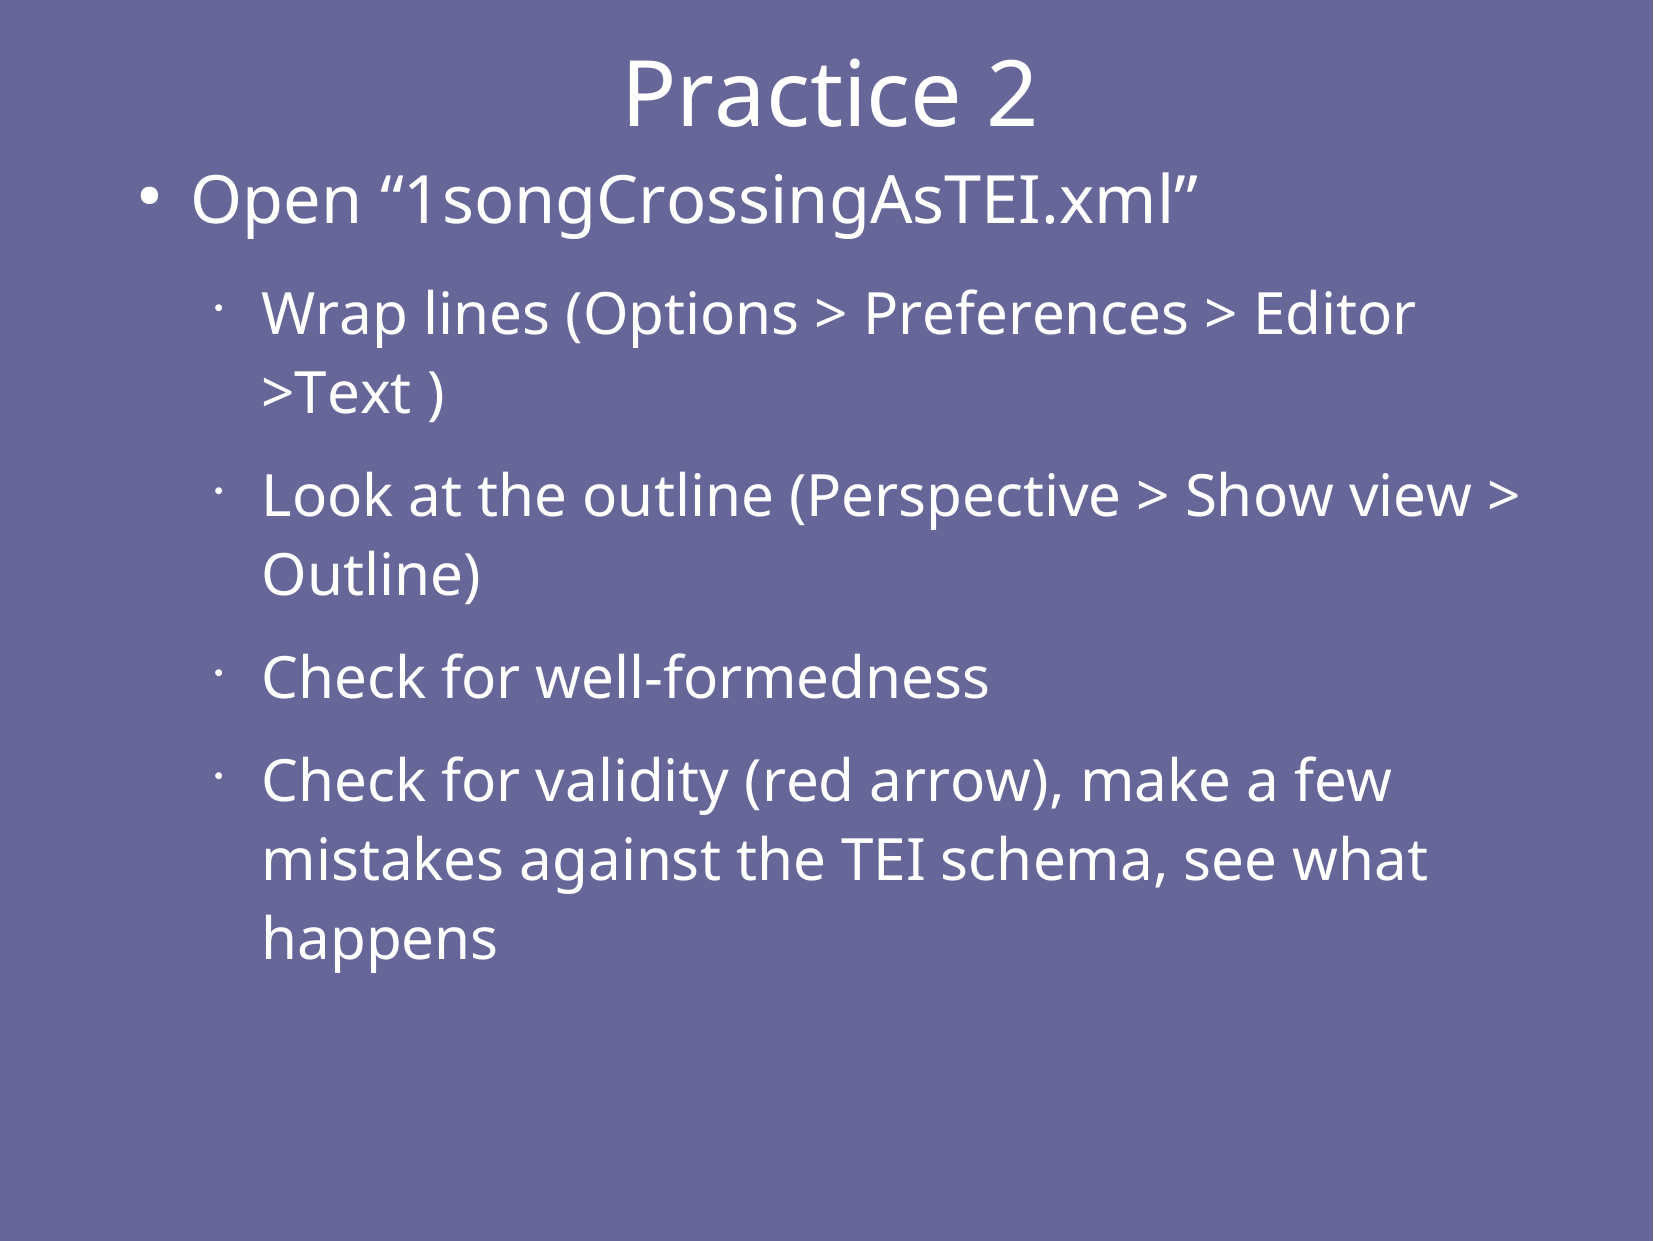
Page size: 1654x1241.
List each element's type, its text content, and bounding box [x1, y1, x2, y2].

list Open “1songCrossingAsTEI.xml” Wrap lines (Options > Preferences > Editor >Text ) Look at the outline (Perspective > Show view > Outline) Check for well-formedness Check for validity (red arrow), make a few mistakes against the TEI schema, see what happens [119, 151, 1532, 966]
title Practice 2 [124, 14, 1537, 167]
